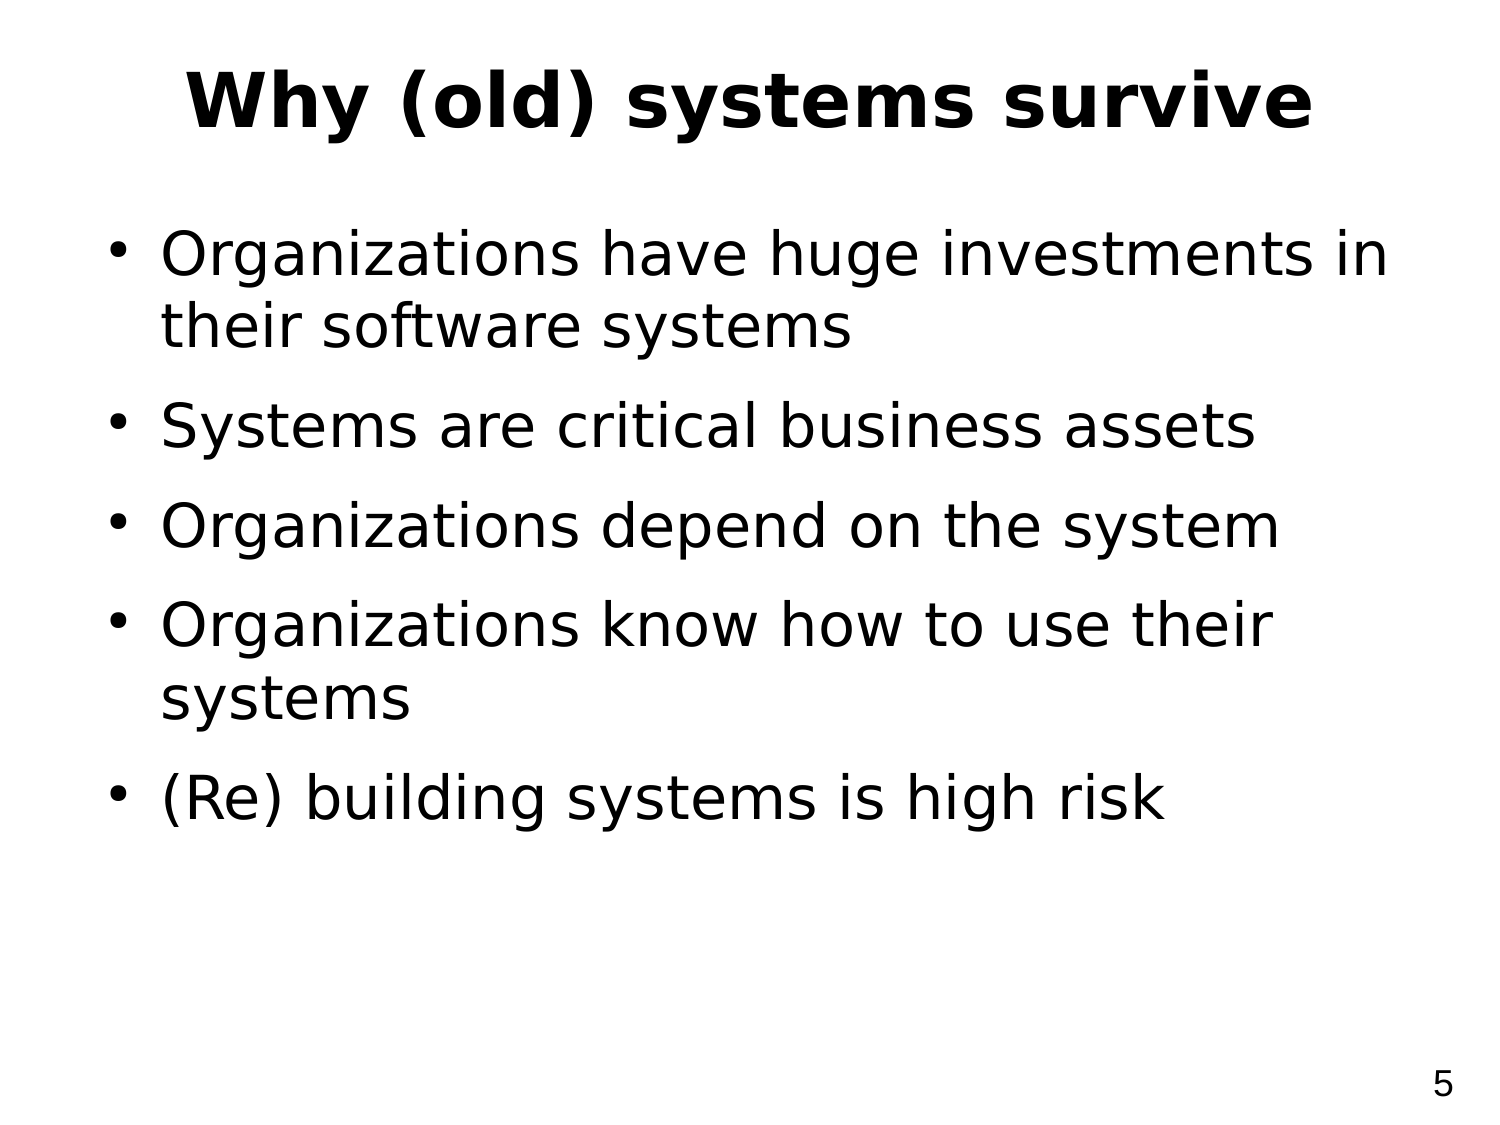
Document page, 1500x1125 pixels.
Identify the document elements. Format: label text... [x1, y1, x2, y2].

title Why (old) systems survive [75, 44, 1425, 177]
list Organizations have huge investments in their software systems Systems are critical business assets Organizations depend on the system Organizations know how to use their systems (Re) building systems is high risk [75, 206, 1425, 1093]
